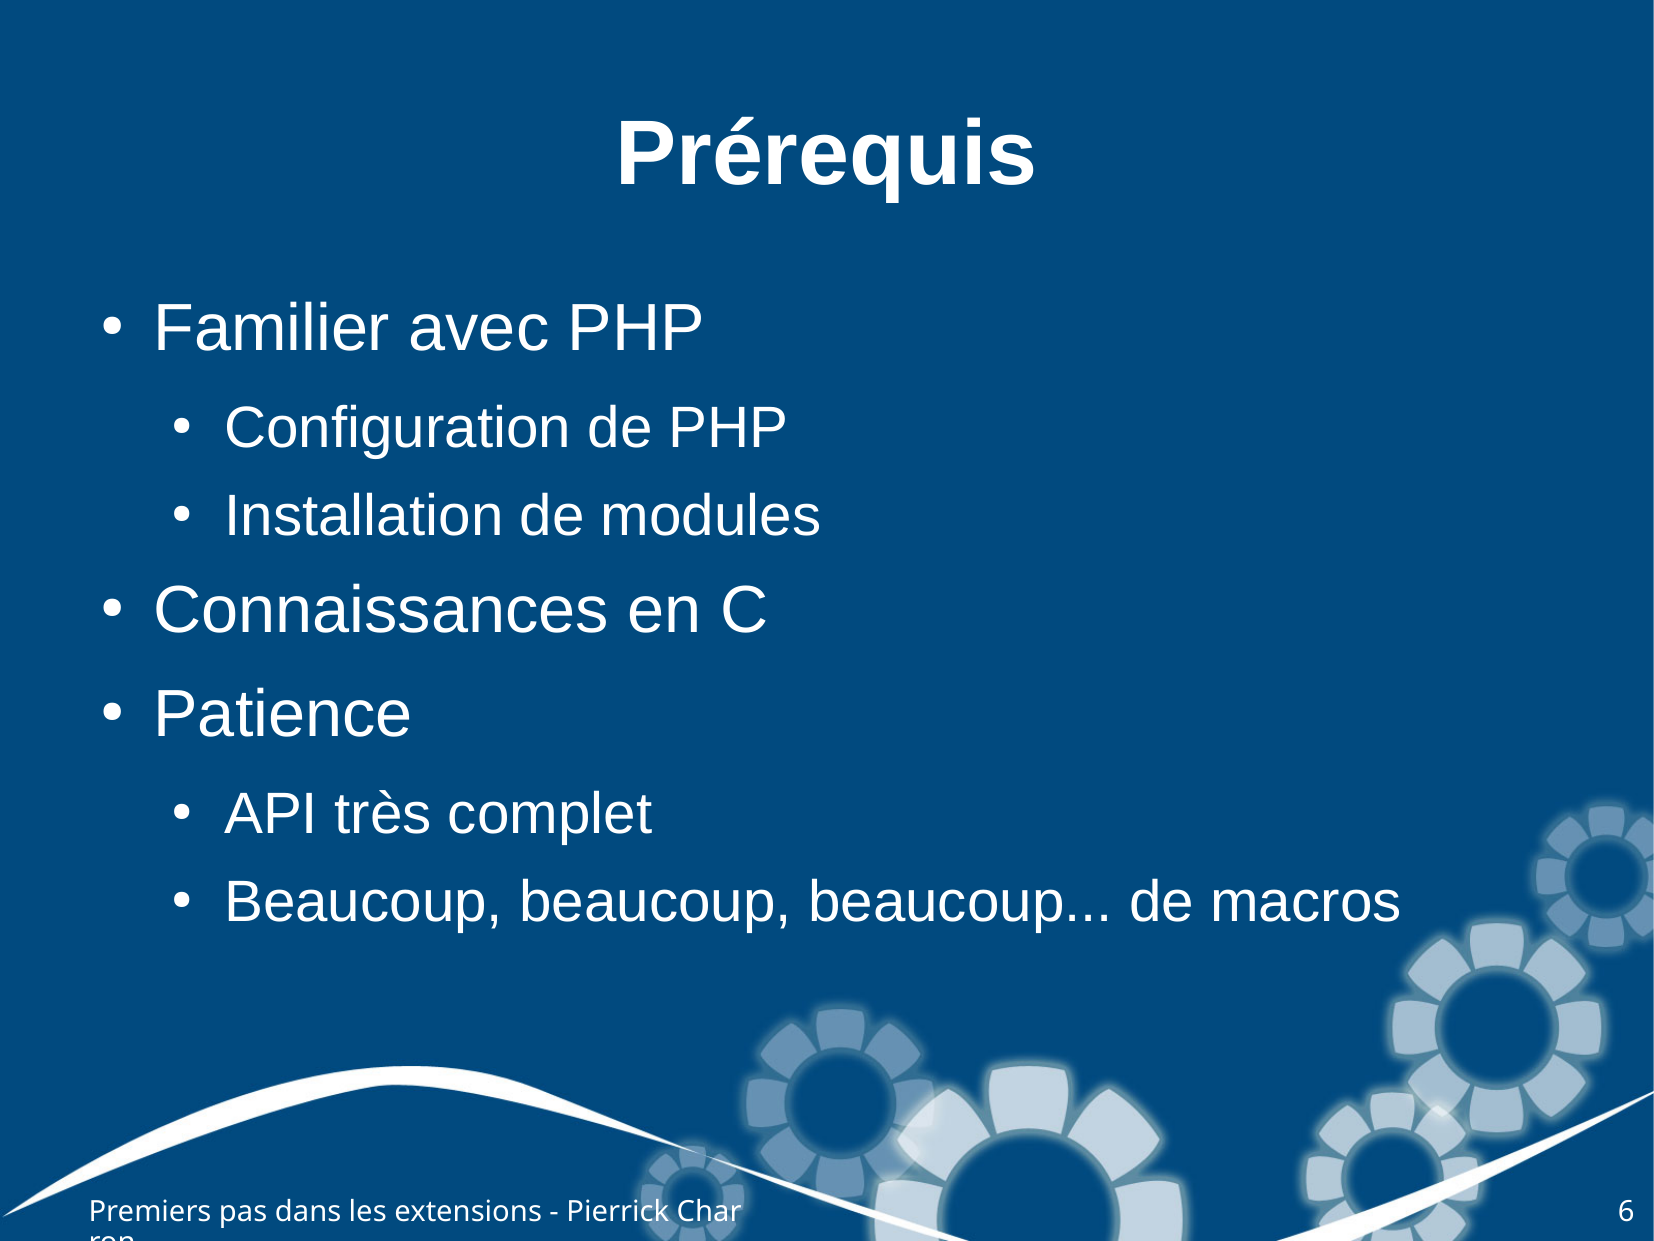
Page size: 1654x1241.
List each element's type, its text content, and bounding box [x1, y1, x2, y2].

title Prérequis [82, 49, 1571, 257]
list Familier avec PHP Configuration de PHP Installation de modules Connaissances en C Patience API très complet Beaucoup, beaucoup, beaucoup... de macros [82, 290, 1571, 1109]
picture [0, 0, 1654, 1241]
